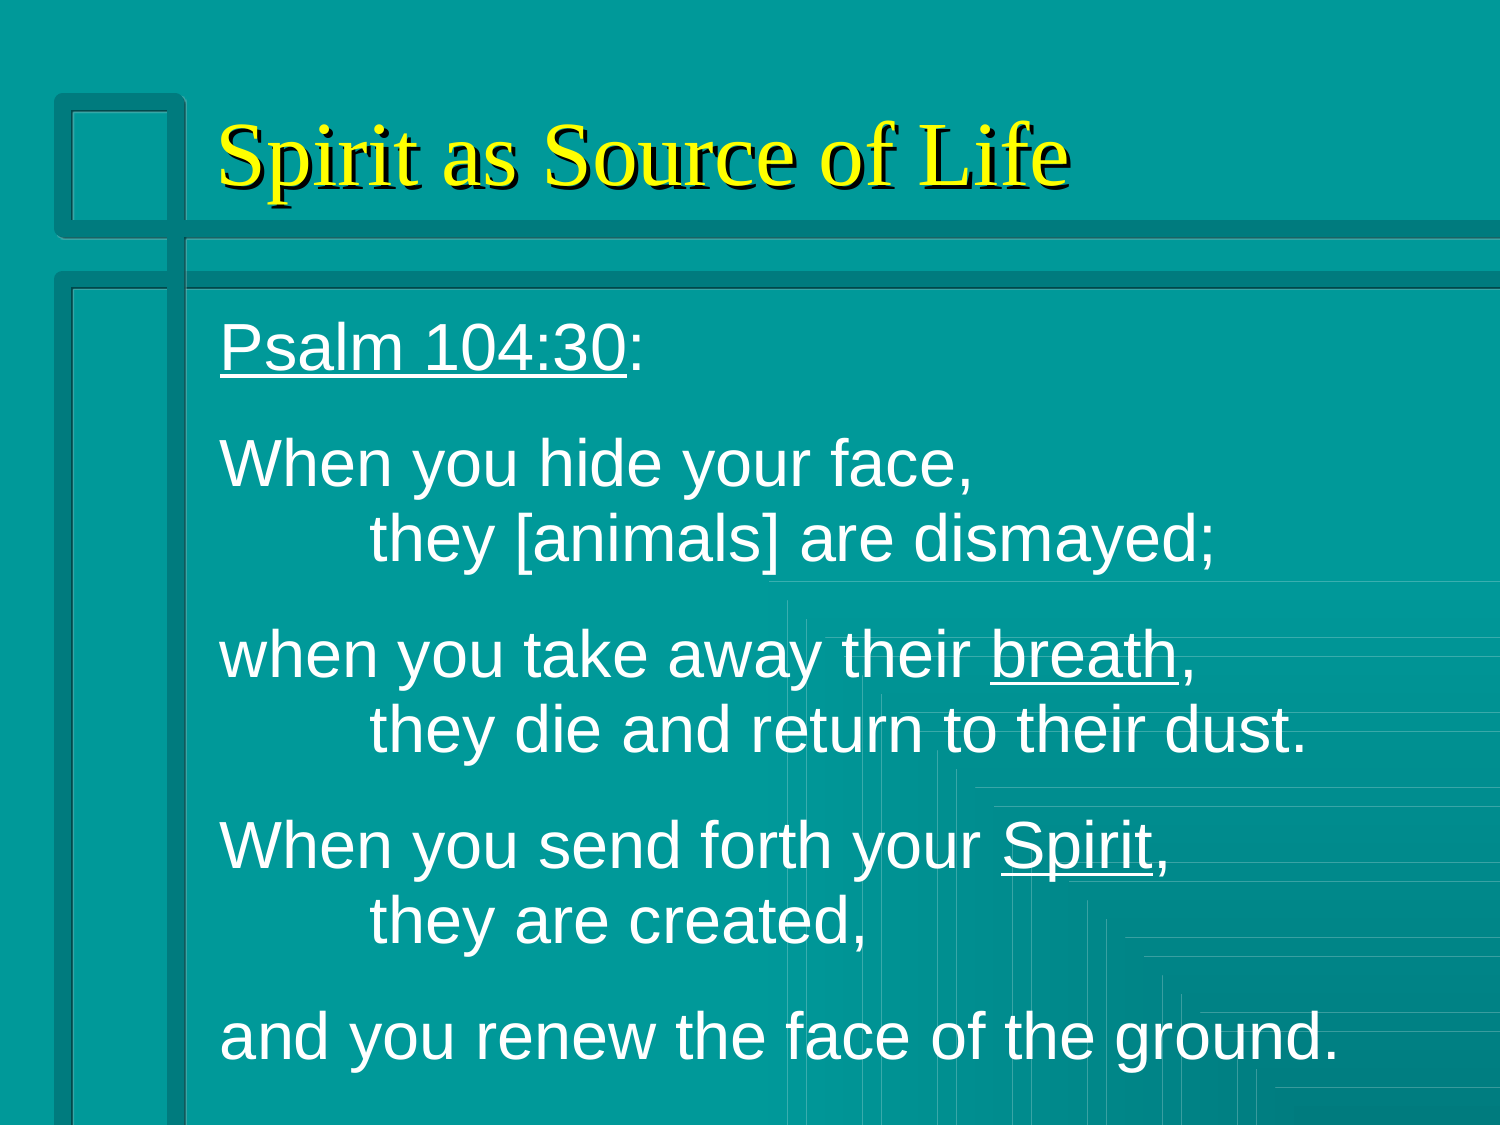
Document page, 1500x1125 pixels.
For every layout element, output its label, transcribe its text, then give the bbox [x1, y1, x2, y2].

text_box Psalm 104:30: When you hide your face, they [animals] are dismayed; when you take away their breath, they die and return to their dust. When you send forth your Spirit, they are created, and you renew the face of the ground. [205, 302, 1431, 1083]
title Spirit as Source of Life [200, 34, 1476, 213]
